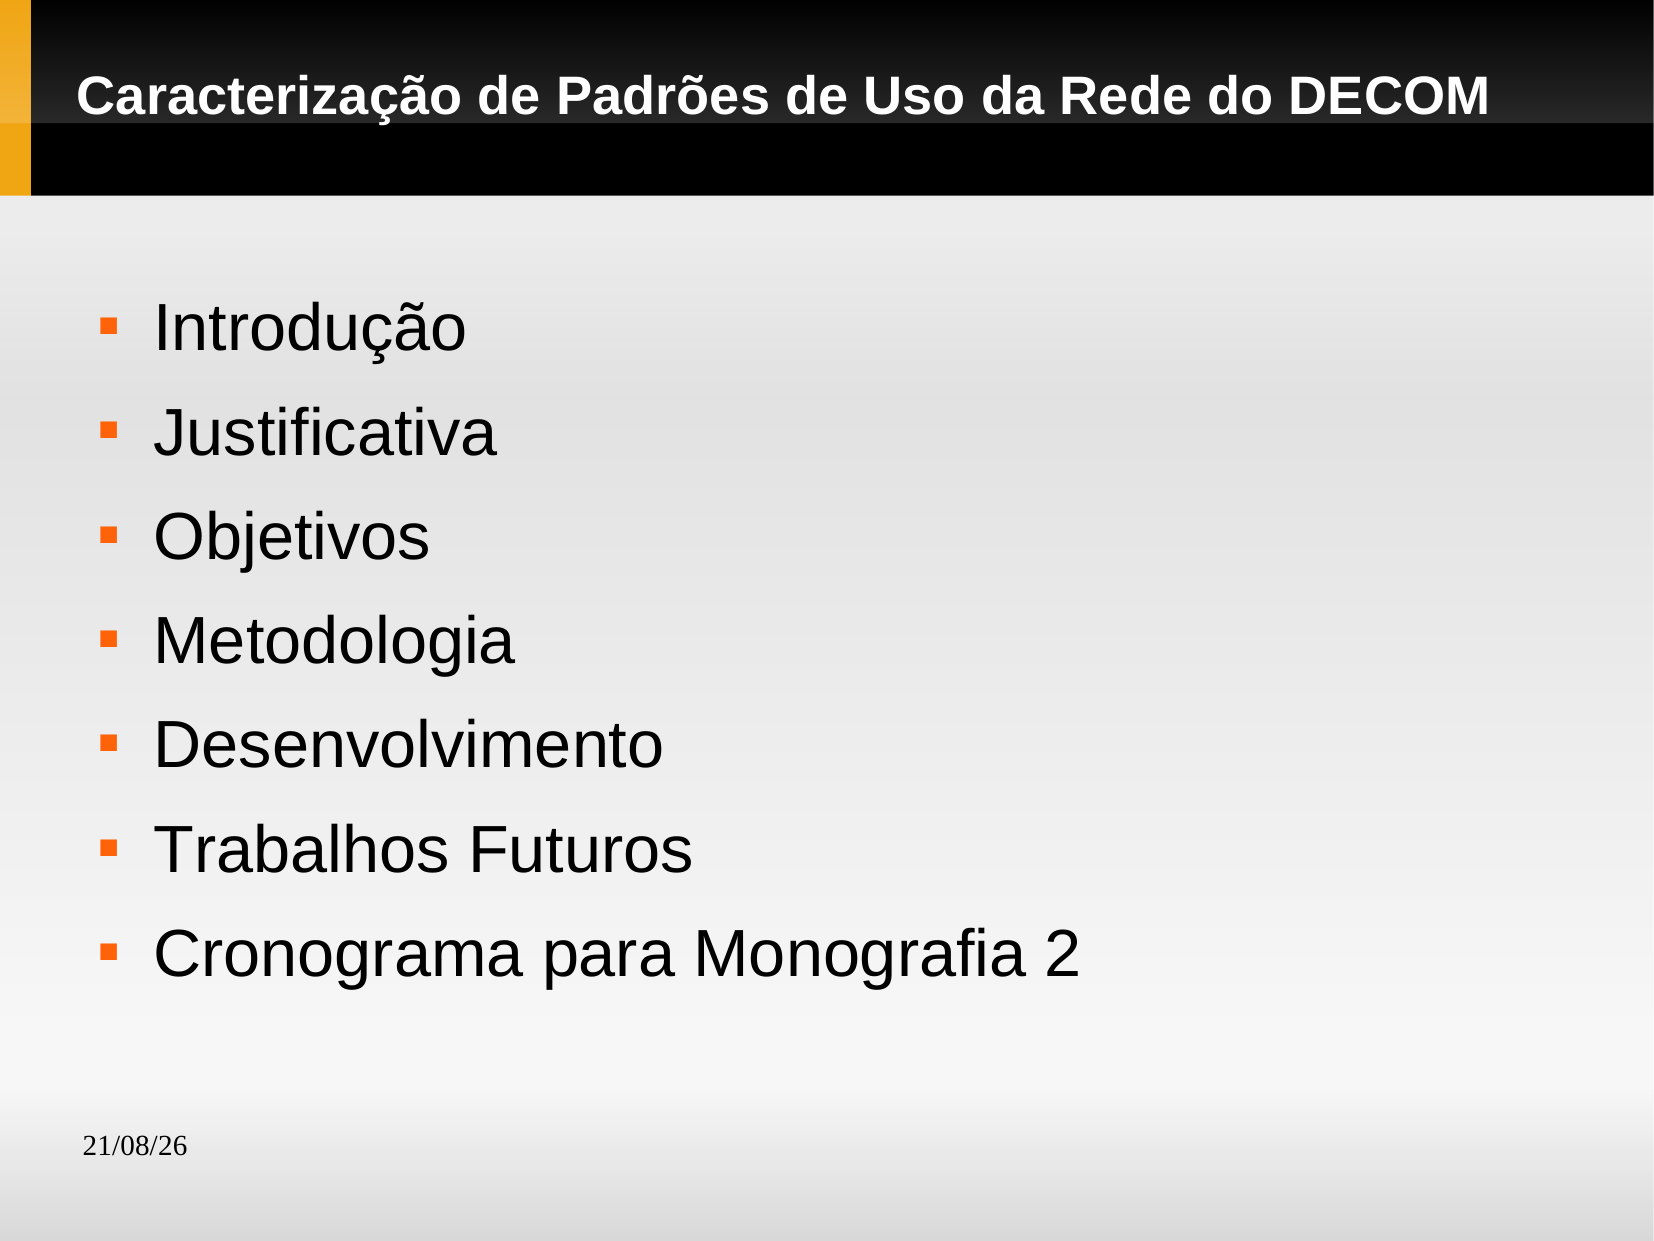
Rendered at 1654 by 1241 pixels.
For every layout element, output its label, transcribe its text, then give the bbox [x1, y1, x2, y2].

list Introdução Justificativa Objetivos Metodologia Desenvolvimento Trabalhos Futuros Cronograma para Monografia 2 [82, 290, 1571, 1109]
picture [0, 0, 1654, 1241]
title Caracterização de Padrões de Uso da Rede do DECOM [76, 0, 1565, 193]
